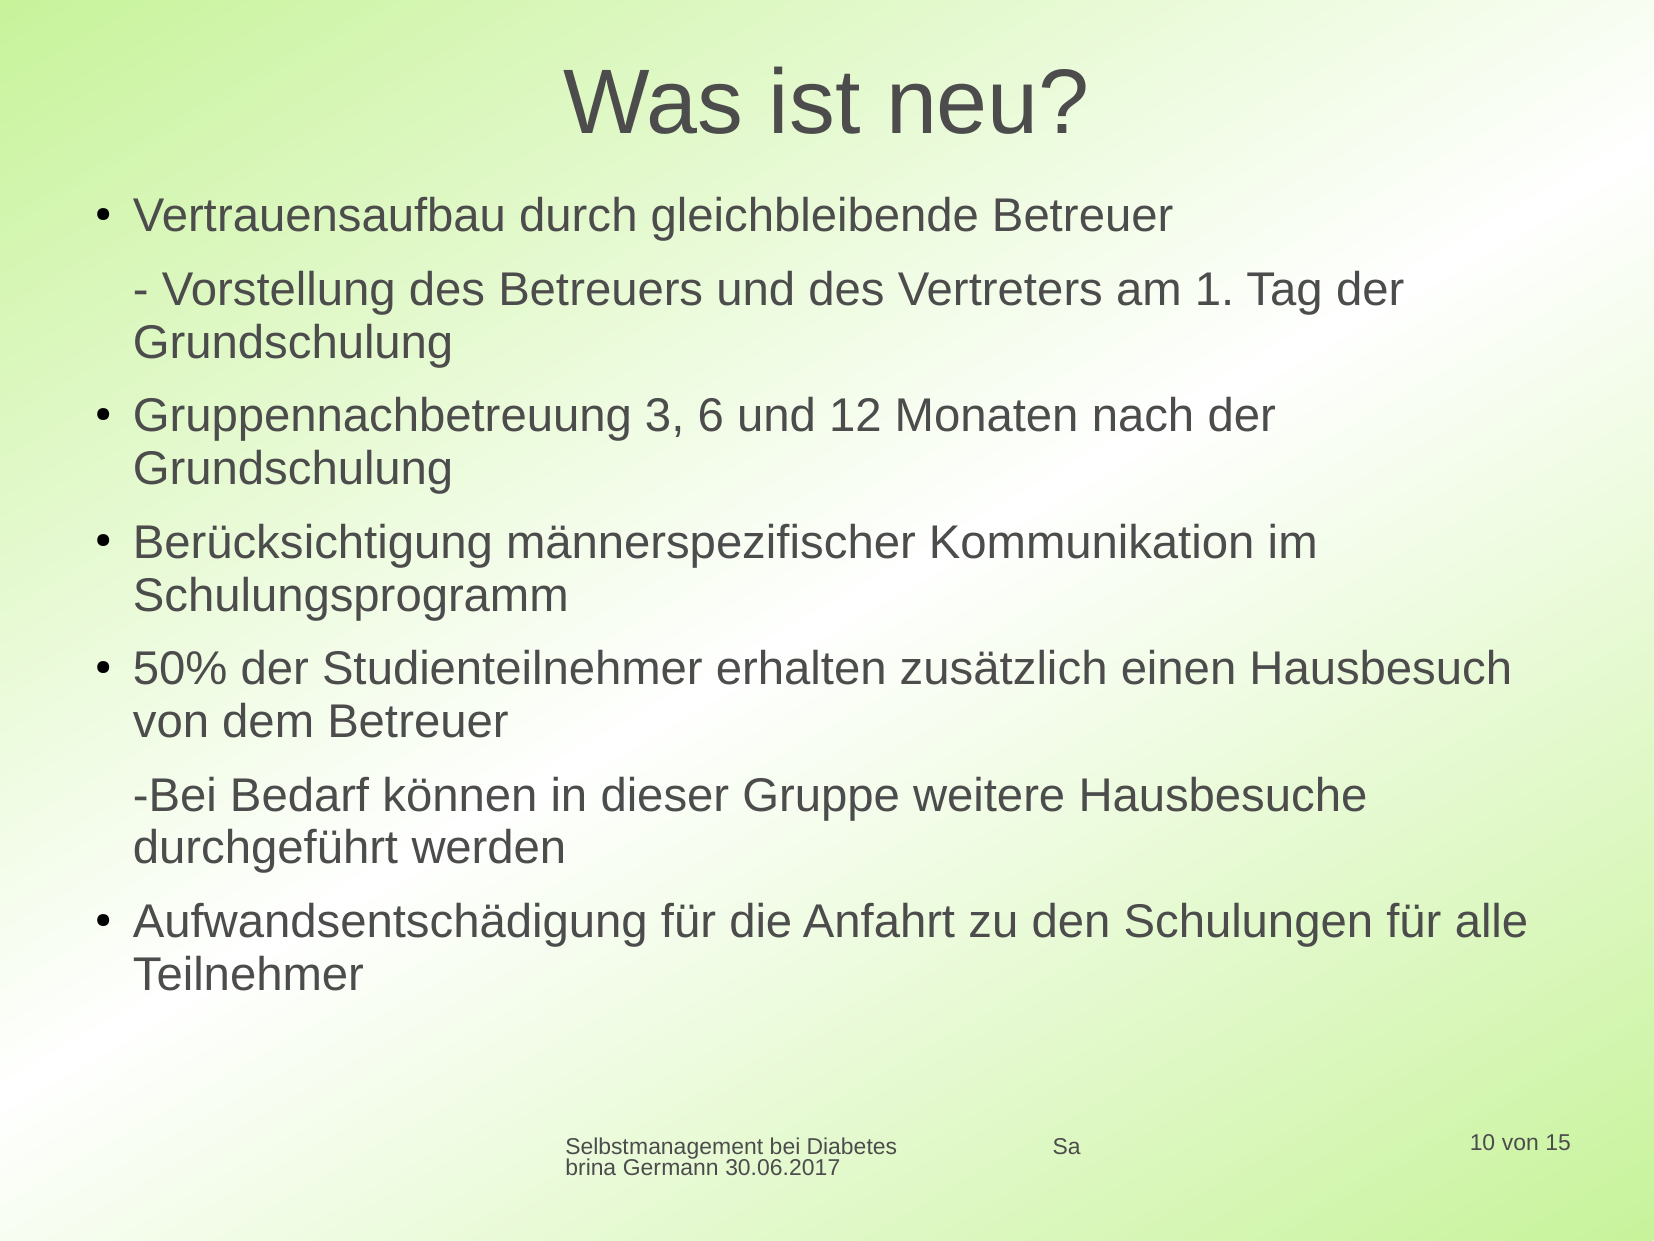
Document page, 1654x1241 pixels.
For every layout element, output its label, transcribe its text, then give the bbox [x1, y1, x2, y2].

title Was ist neu? [82, 49, 1571, 154]
list Vertrauensaufbau durch gleichbleibende Betreuer - Vorstellung des Betreuers und des Vertreters am 1. Tag der Grundschulung Gruppennachbetreuung 3, 6 und 12 Monaten nach der Grundschulung Berücksichtigung männerspezifischer Kommunikation im Schulungsprogramm 50% der Studienteilnehmer erhalten zusätzlich einen Hausbesuch von dem Betreuer -Bei Bedarf können in dieser Gruppe weitere Hausbesuche durchgeführt werden Aufwandsentschädigung für die Anfahrt zu den Schulungen für alle Teilnehmer [82, 188, 1571, 1010]
